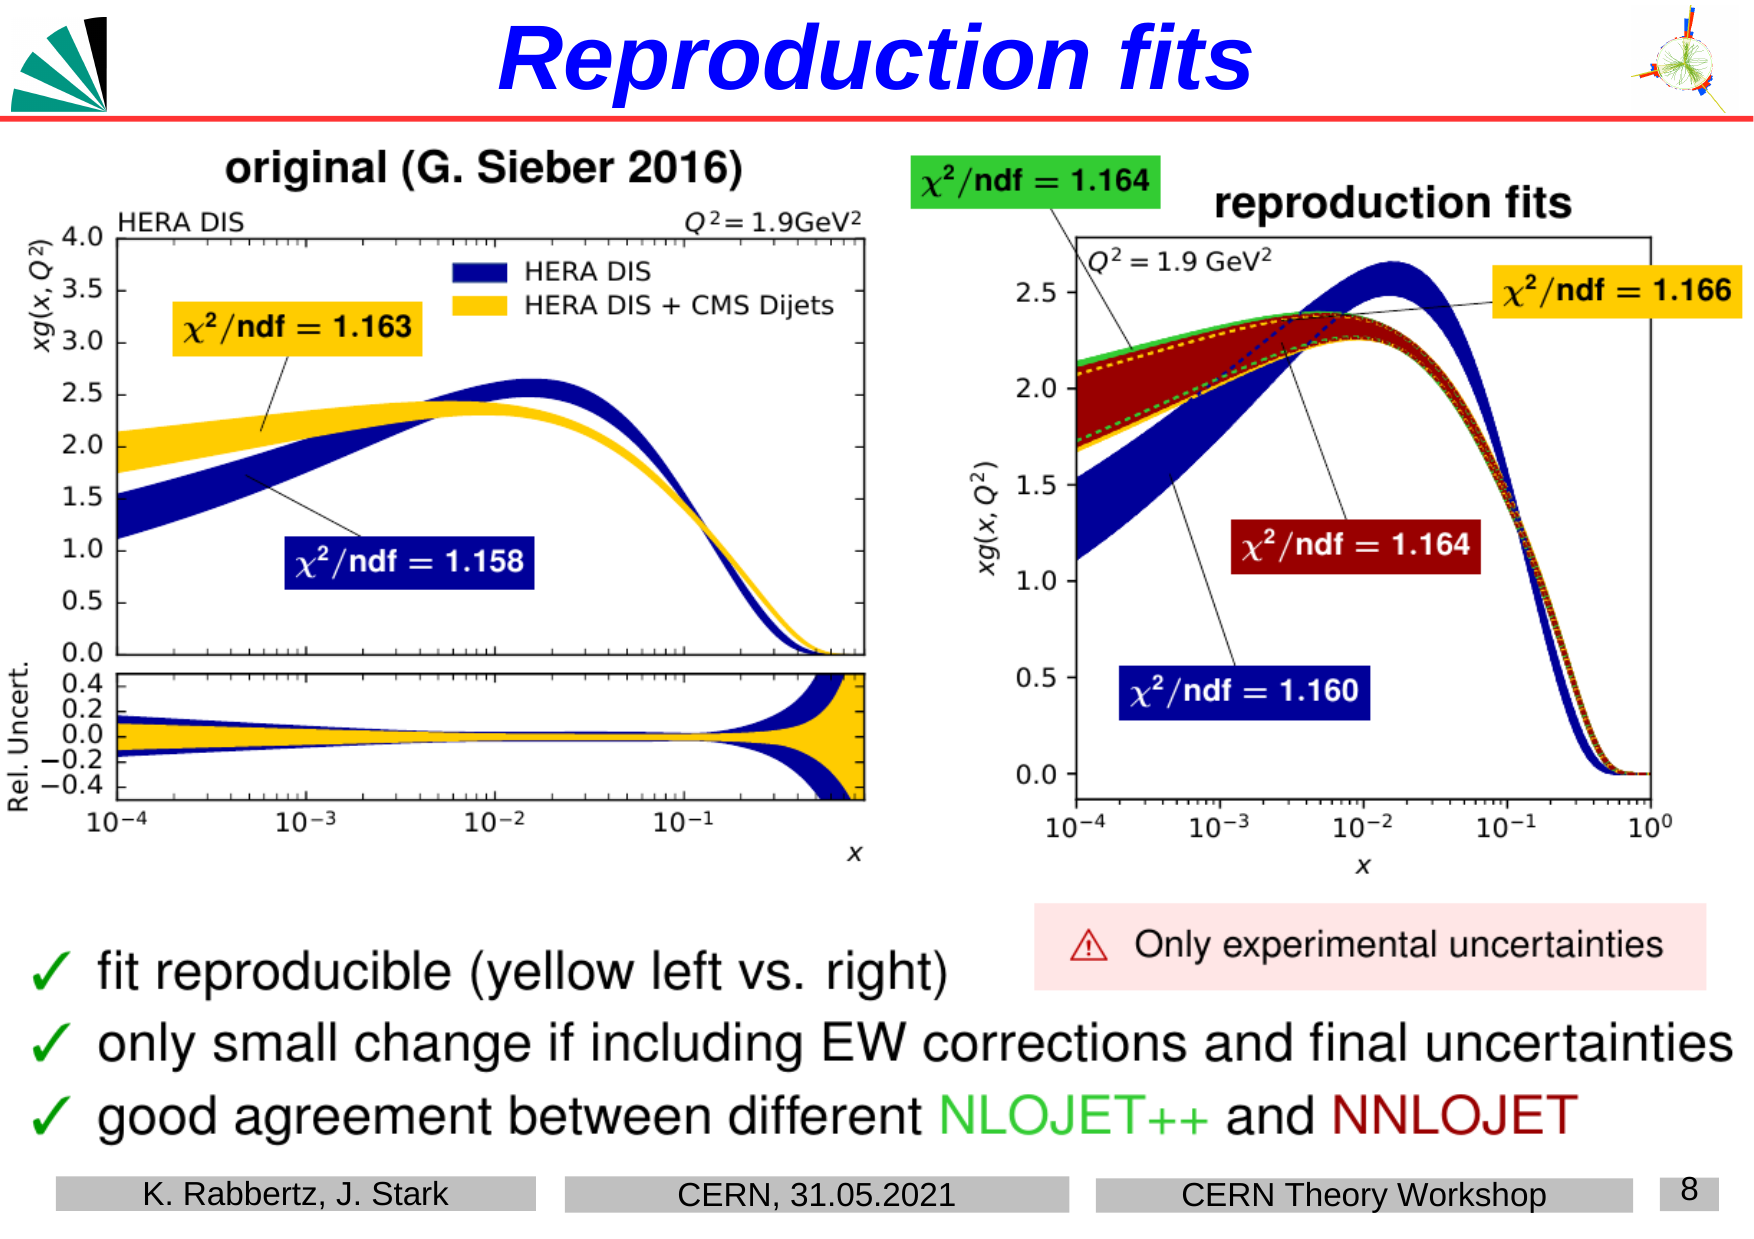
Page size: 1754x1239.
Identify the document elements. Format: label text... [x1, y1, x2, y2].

picture [1631, 5, 1739, 113]
picture [11, 17, 107, 113]
picture [0, 136, 1754, 1170]
title Reproduction fits [124, 0, 1630, 116]
